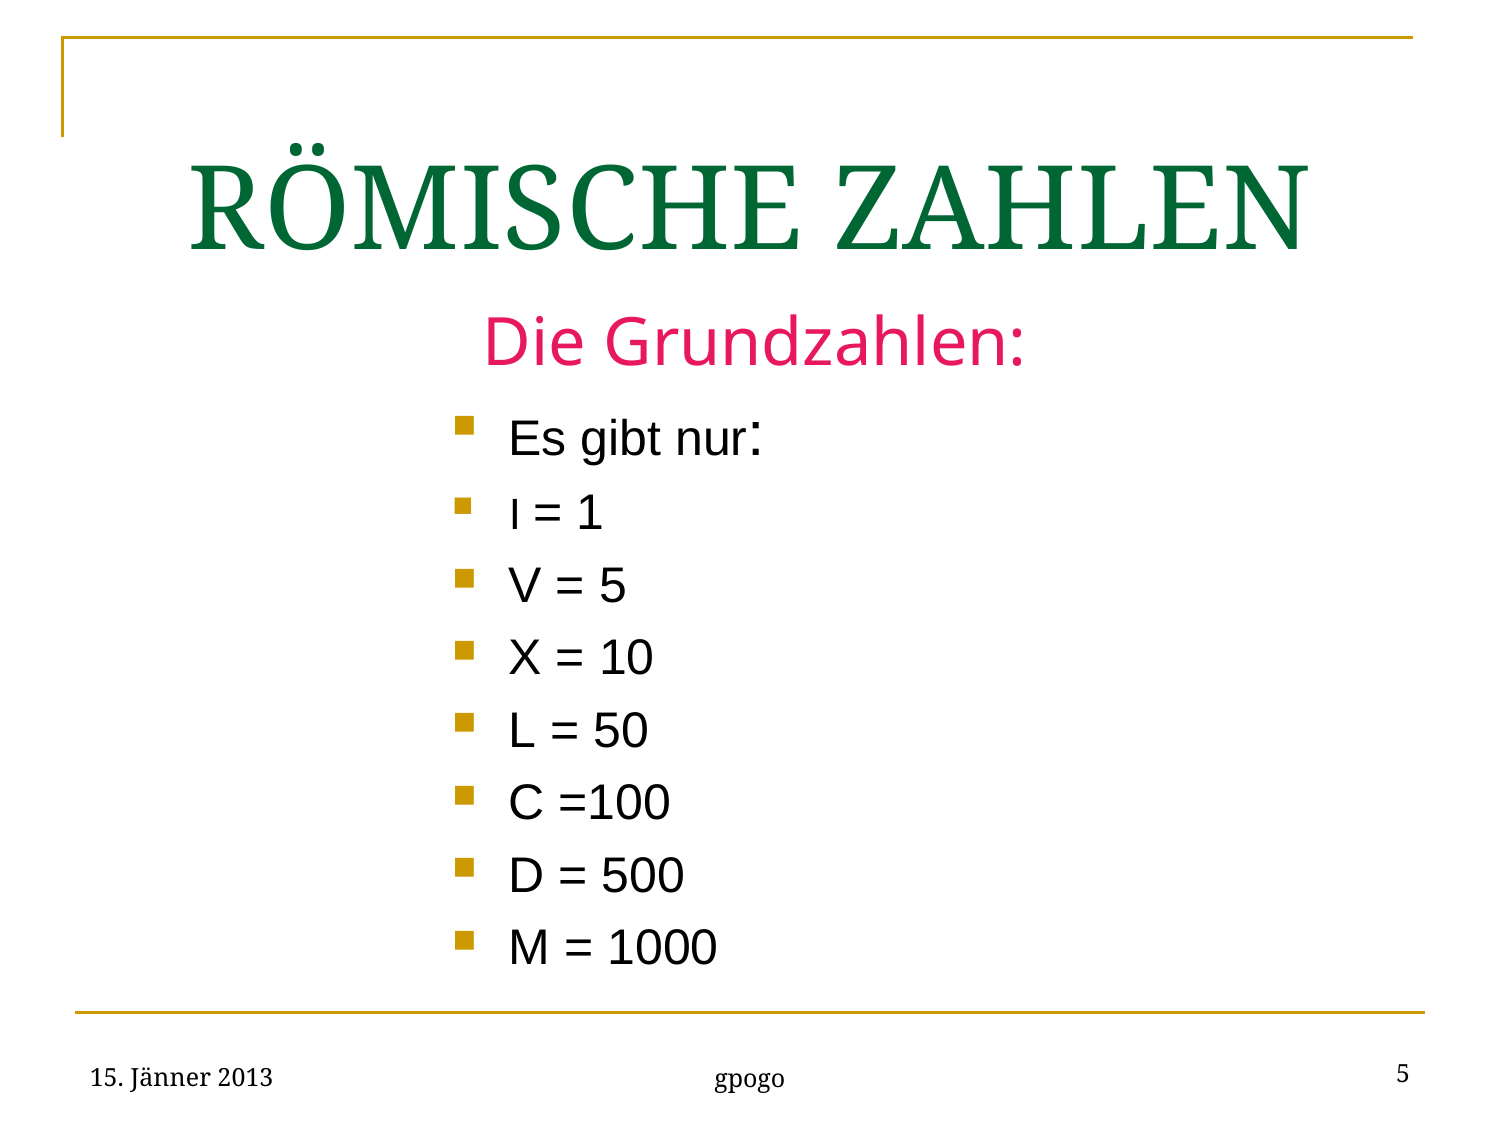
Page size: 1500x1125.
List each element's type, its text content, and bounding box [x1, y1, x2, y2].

text_box gpogo [512, 1025, 988, 1101]
text_box Die Grundzahlen: [442, 290, 1068, 387]
text_box RÖMISCHE ZAHLEN [141, 82, 1359, 279]
text_box <Nummer> [1074, 1024, 1426, 1100]
list Es gibt nur: I = 1 V = 5 X = 10 L = 50 C =100 D = 500 M = 1000 [437, 385, 964, 1055]
text_box 15. Jänner 2013 [74, 1024, 426, 1100]
